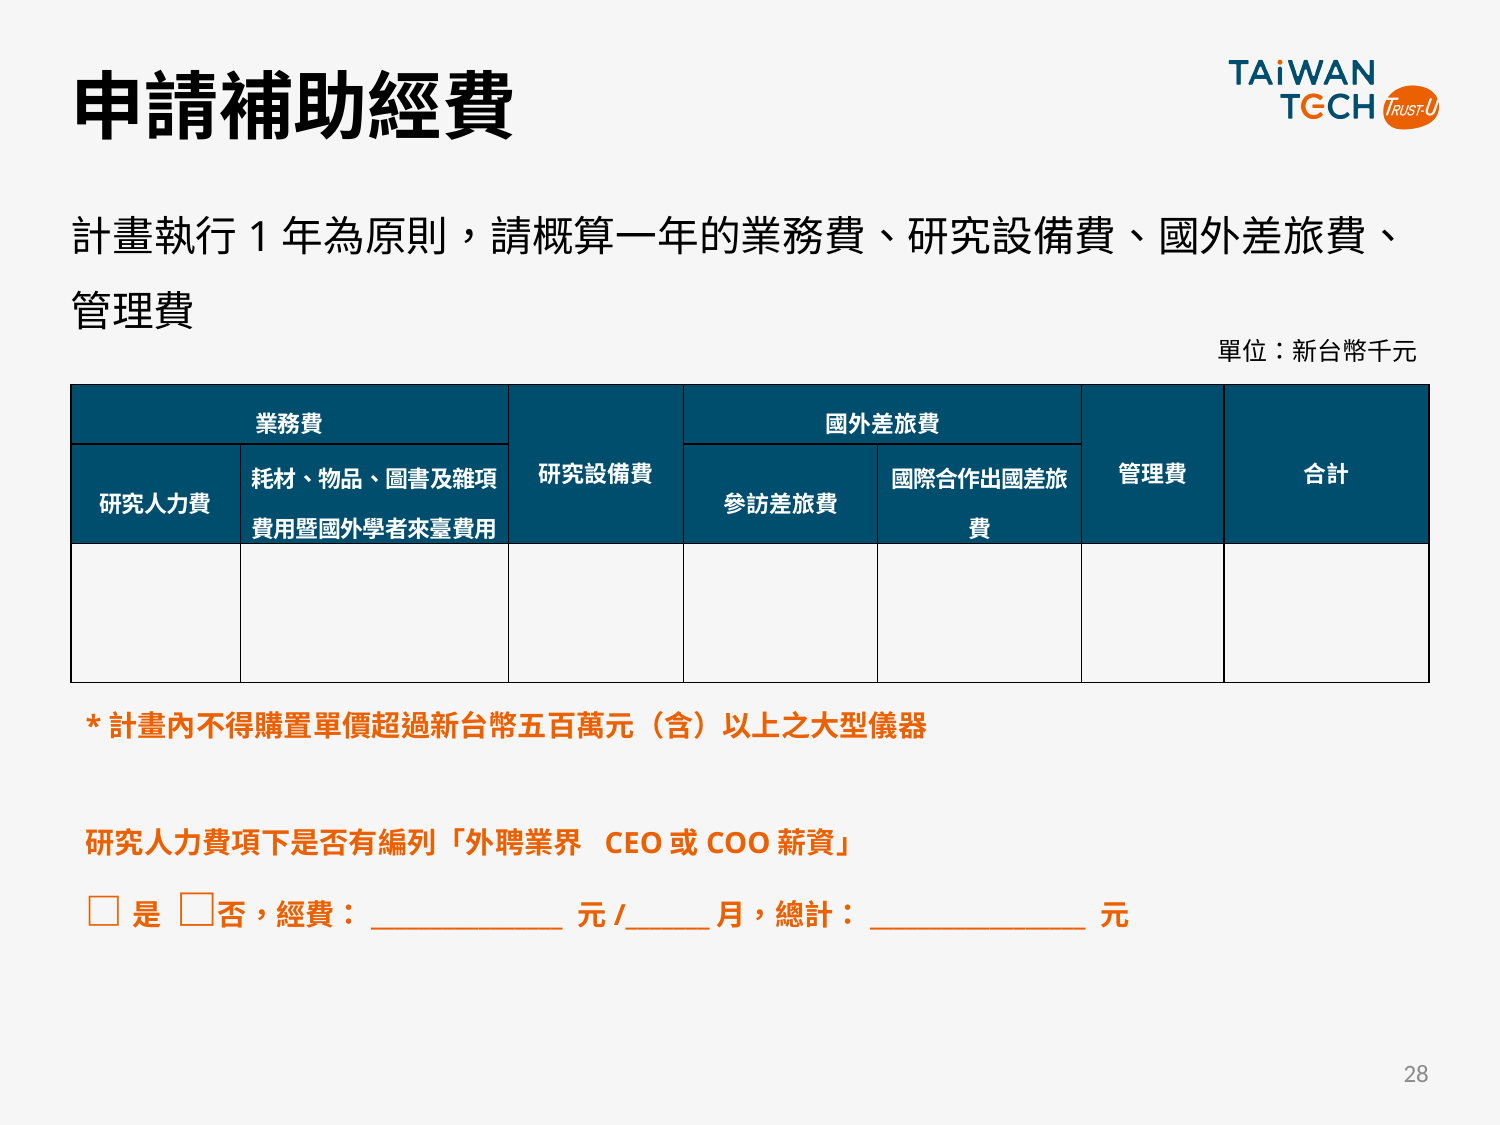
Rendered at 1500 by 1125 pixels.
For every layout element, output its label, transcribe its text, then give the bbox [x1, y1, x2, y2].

table_cell [72, 544, 240, 682]
text_box *計畫內不得購置單價超過新台幣五百萬元（含）以上之大型儀器 [70, 682, 1459, 750]
table_cell 研究人力費 [72, 445, 240, 543]
title 申請補助經費 [55, 33, 1444, 156]
table_cell [241, 544, 508, 682]
table_cell 國際合作出國差旅費 [878, 445, 1081, 543]
text_box 研究人力費項下是否有編列「外聘業界 CEO或COO薪資」 □是 □否，經費：________________ 元/_______月，總計：__________________ 元 [70, 799, 1459, 942]
table_cell [509, 544, 683, 682]
table_header 管理費 [1082, 385, 1223, 543]
table_cell [1225, 544, 1428, 682]
table_header 研究設備費 [509, 385, 683, 543]
table_cell [684, 544, 877, 682]
table_header 國外差旅費 [684, 385, 1081, 443]
table_cell 耗材、物品、圖書及雜項費用暨國外學者來臺費用 [241, 445, 508, 543]
table_header 業務費 [72, 385, 508, 443]
text_box 單位：新台幣千元 [1202, 342, 1444, 374]
table_cell [878, 544, 1081, 682]
text_box 計畫執行1年為原則，請概算一年的業務費、研究設備費、國外差旅費、管理費 [55, 176, 1444, 342]
slide_number <編號> [1106, 1042, 1445, 1103]
table_cell [1082, 544, 1223, 682]
table_cell 參訪差旅費 [684, 445, 877, 543]
table_header 合計 [1225, 385, 1428, 543]
